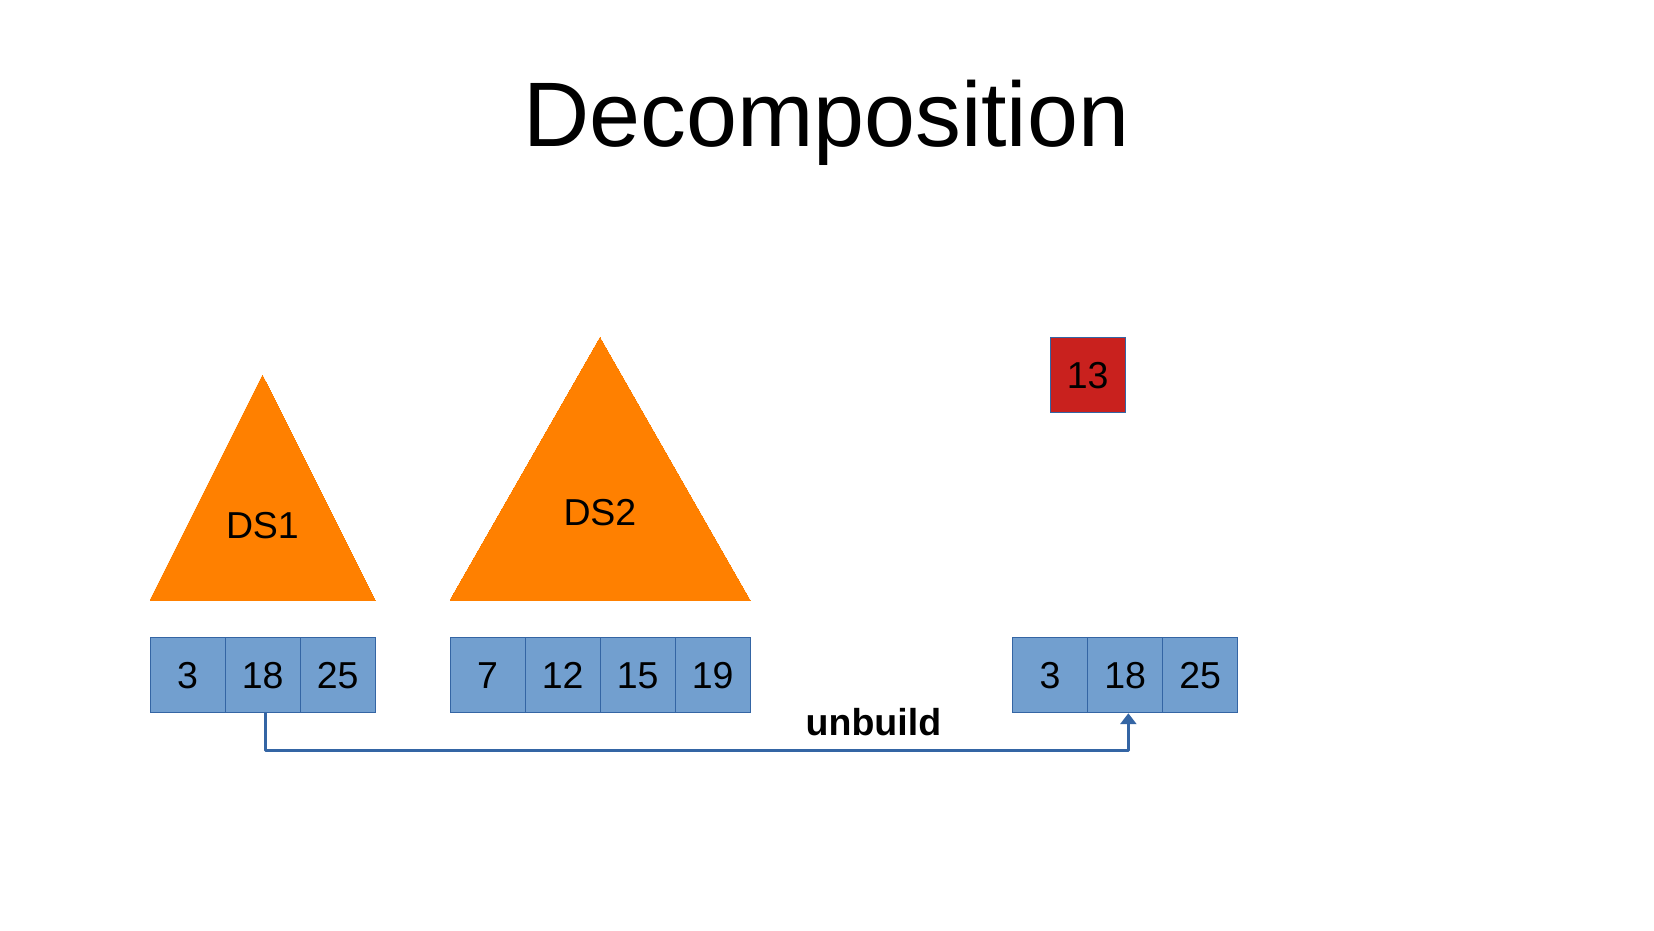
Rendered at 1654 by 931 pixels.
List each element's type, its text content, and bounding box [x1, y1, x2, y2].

text_box 19 [676, 637, 751, 713]
text_box 25 [1163, 637, 1238, 713]
text_box 7 [450, 637, 526, 713]
text_box 13 [1050, 337, 1126, 413]
text_box DS2 [450, 337, 751, 601]
title Decomposition [82, 37, 1571, 193]
text_box unbuild [790, 694, 956, 751]
text_box 3 [150, 637, 225, 713]
text_box 18 [225, 637, 301, 713]
text_box DS1 [150, 375, 376, 601]
text_box 12 [526, 637, 600, 713]
text_box 15 [600, 637, 676, 713]
text_box 3 [1012, 637, 1087, 713]
text_box 25 [301, 637, 376, 713]
text_box 18 [1087, 637, 1163, 713]
